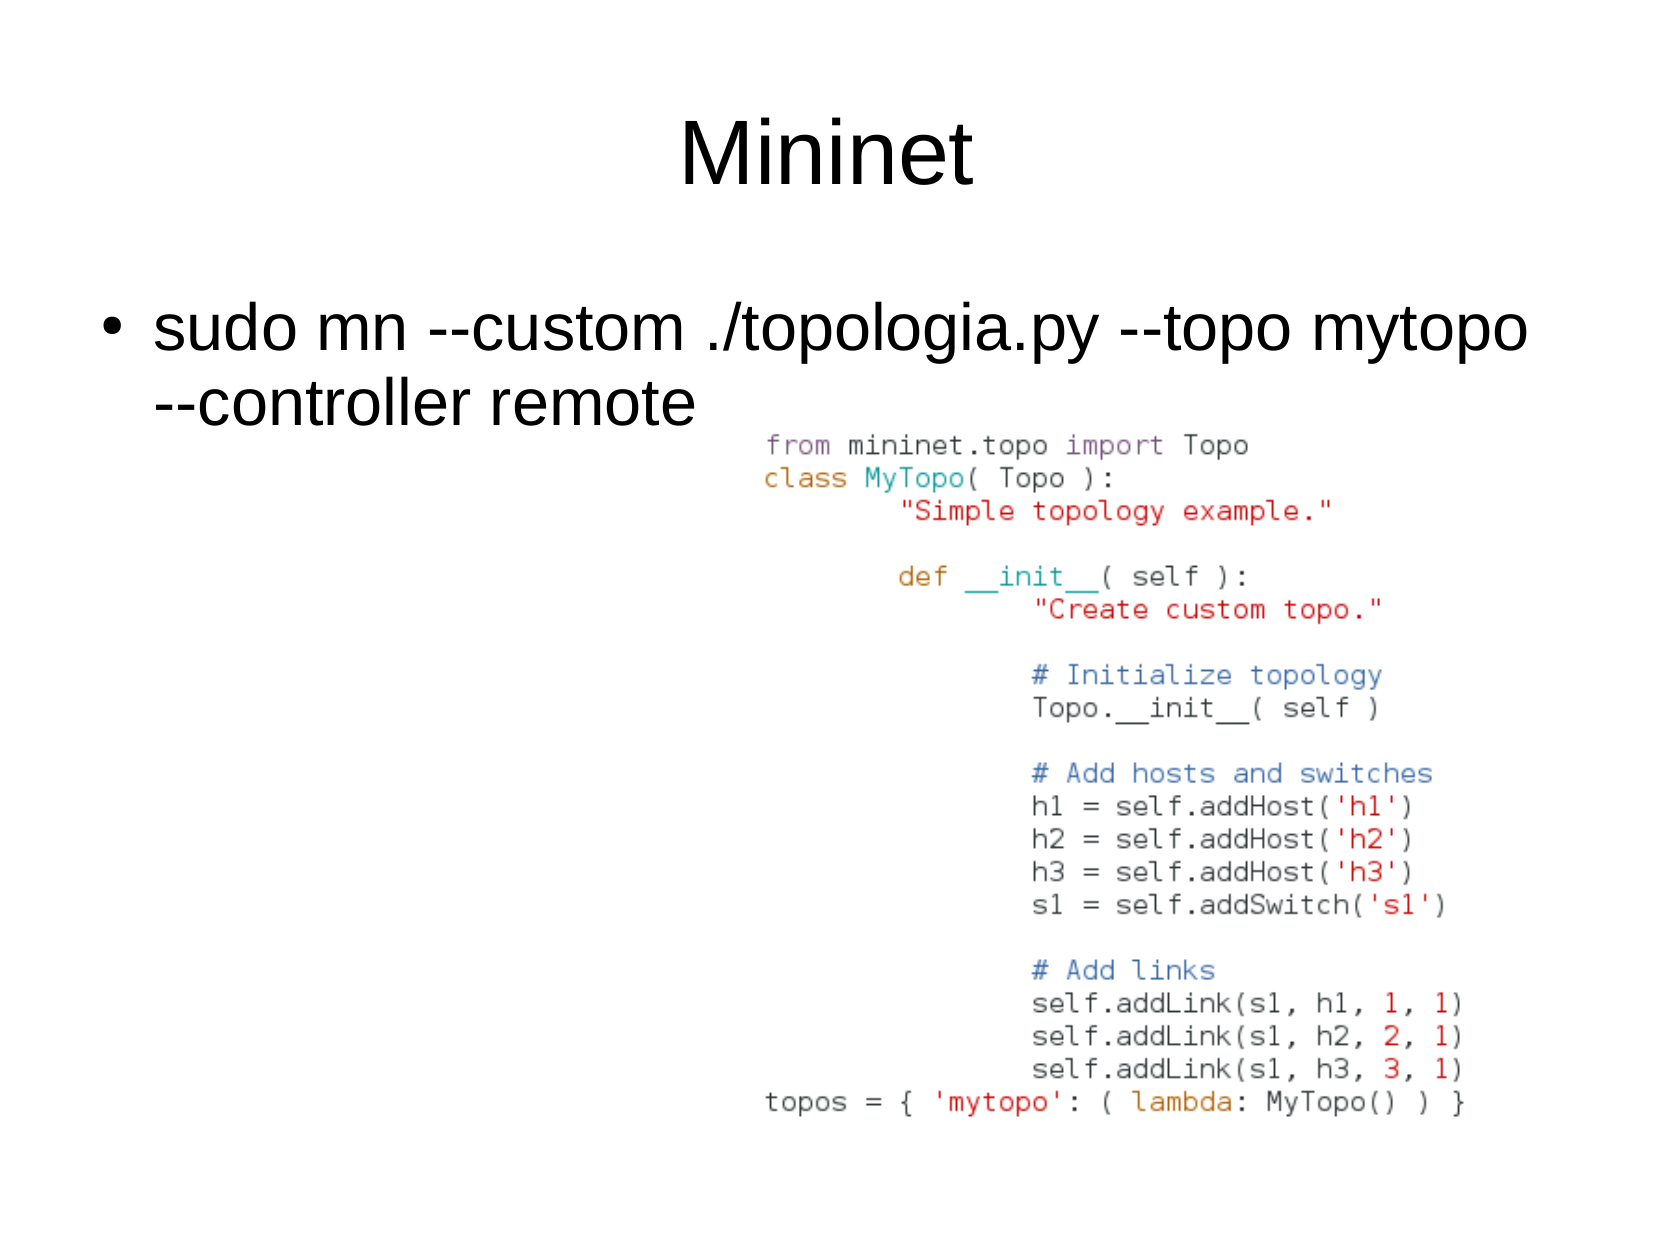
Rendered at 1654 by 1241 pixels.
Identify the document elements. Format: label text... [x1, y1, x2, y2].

title Mininet [82, 49, 1571, 257]
list sudo mn --custom ./topologia.py --topo mytopo --controller remote [82, 290, 1571, 1010]
picture [744, 400, 1512, 1146]
